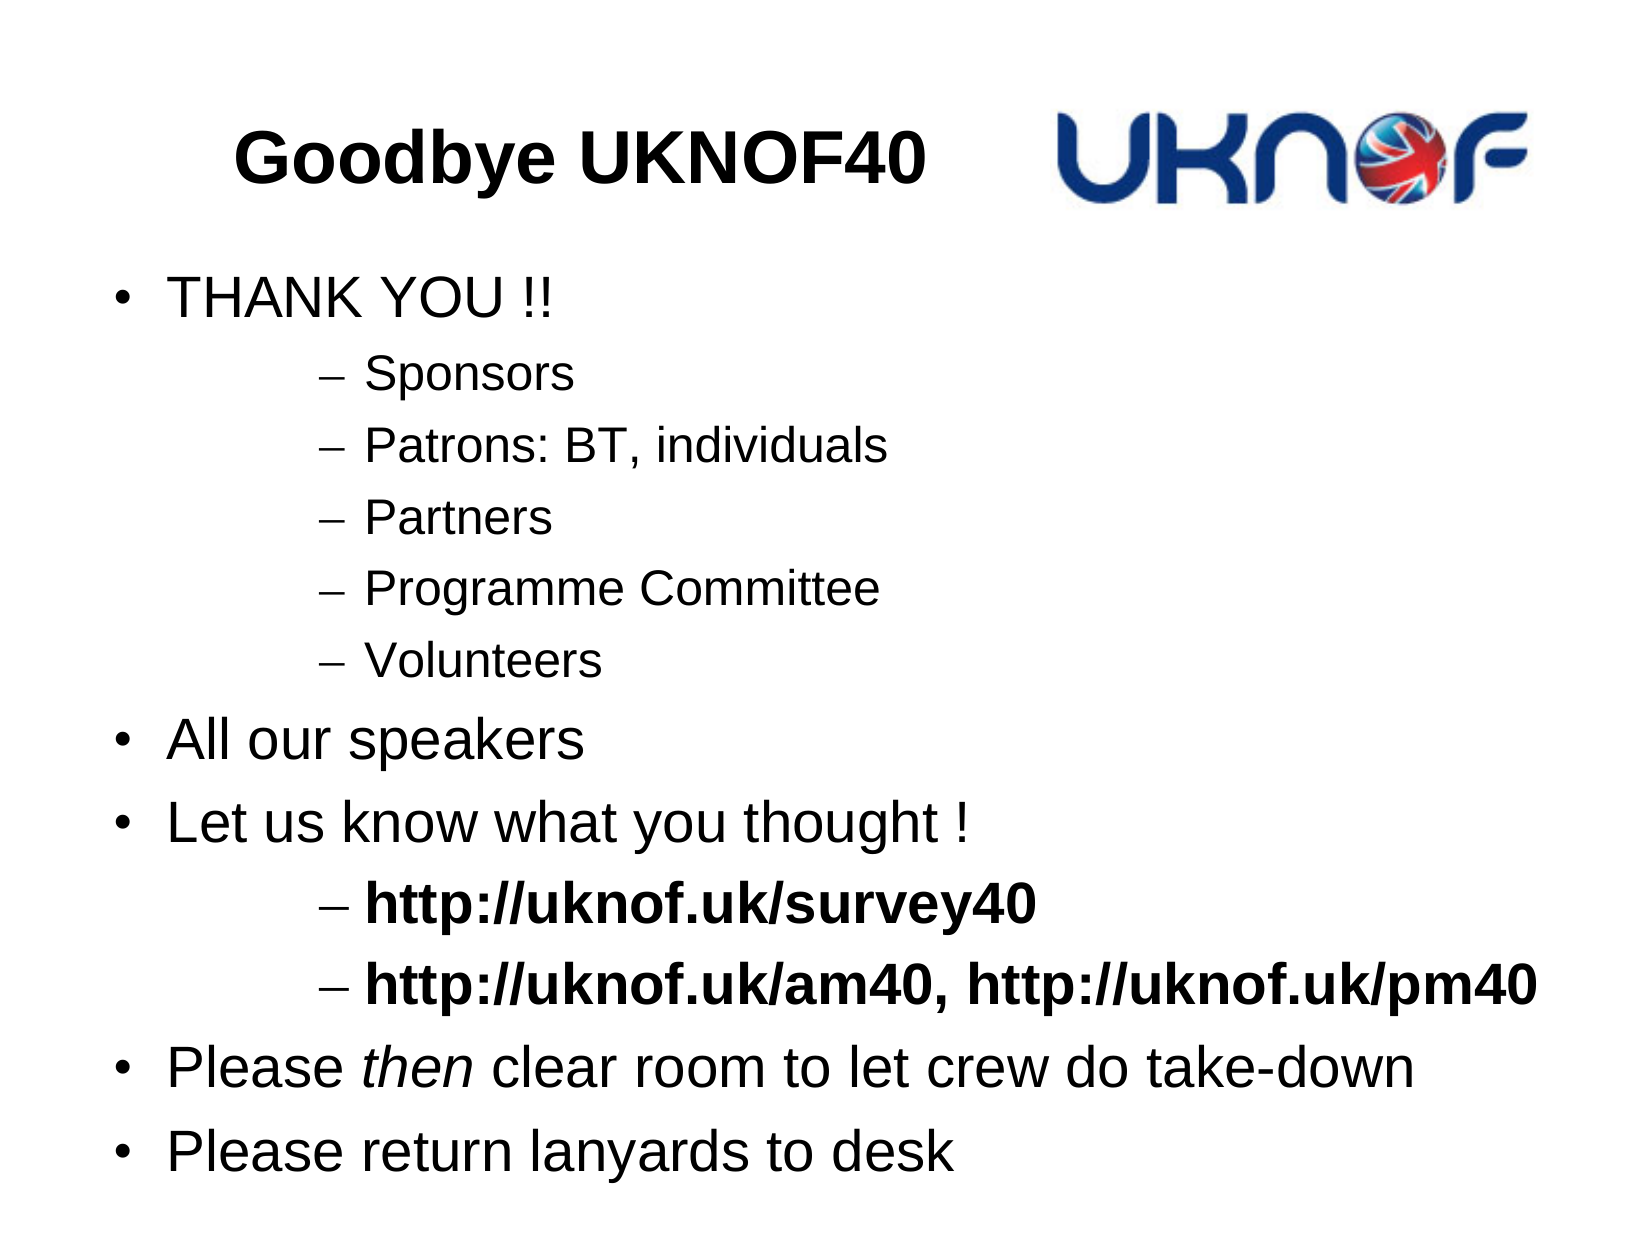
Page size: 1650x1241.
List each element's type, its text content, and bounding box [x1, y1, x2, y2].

picture [1050, 93, 1536, 225]
title Goodbye UKNOF40 [123, 37, 1013, 264]
list THANK YOU !! Sponsors Patrons: BT, individuals Partners Programme Committee Volunteers All our speakers Let us know what you thought ! http://uknof.uk/survey40 http://uknof.uk/am40, http://uknof.uk/pm40 Please then clear room to let crew do take-down Please return lanyards to desk [112, 264, 1576, 1184]
